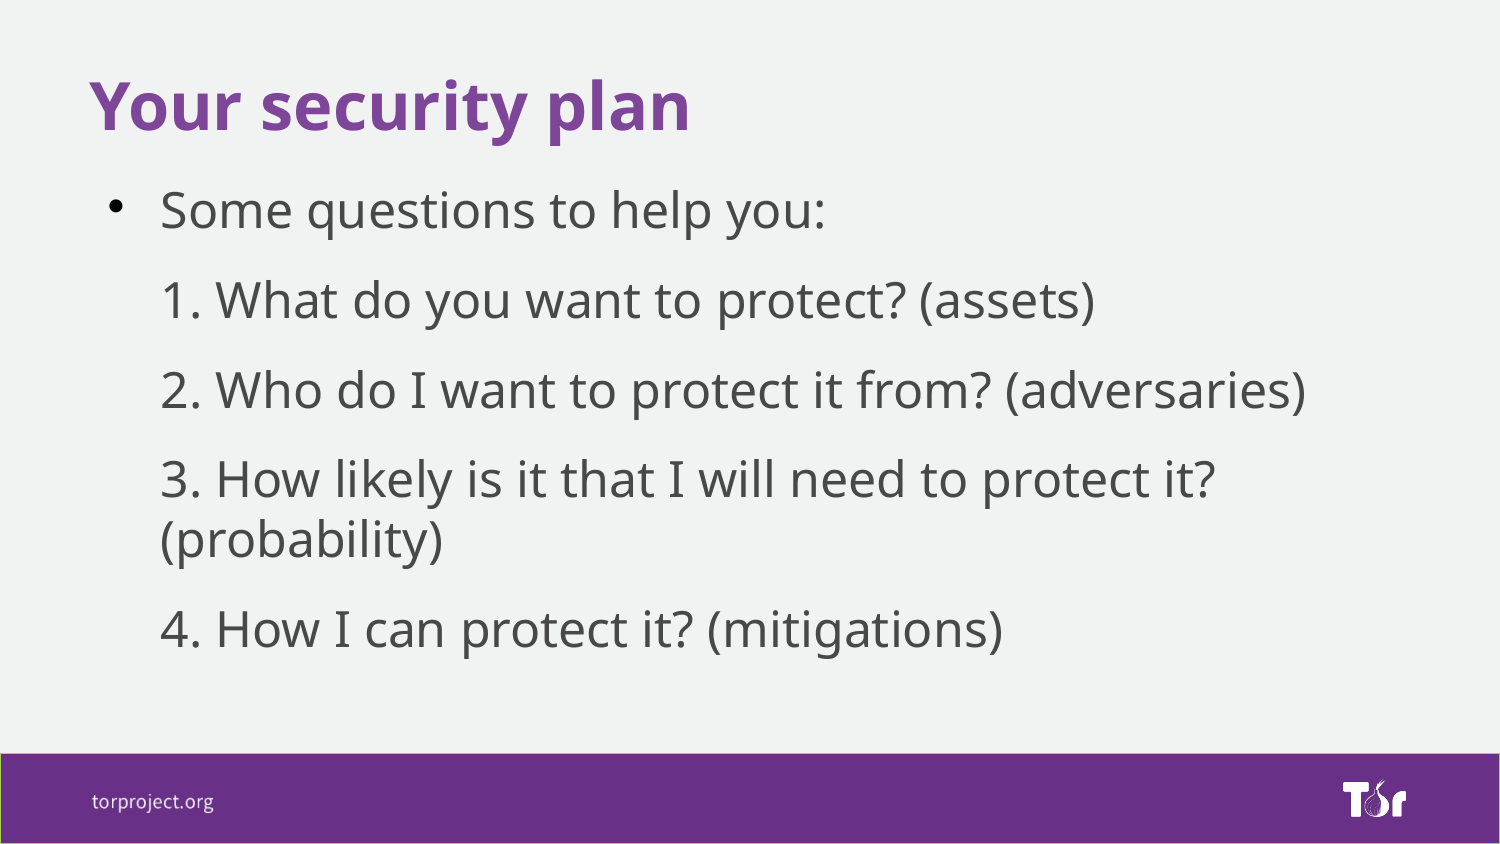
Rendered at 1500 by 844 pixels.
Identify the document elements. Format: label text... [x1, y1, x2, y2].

picture [1343, 778, 1406, 817]
text_box Some questions to help you: 1. What do you want to protect? (assets) 2. Who do I want to protect it from? (adversaries) 3. How likely is it that I will need to protect it? (probability) 4. How I can protect it? (mitigations) [74, 171, 1425, 729]
picture [75, 780, 604, 821]
text_box Your security plan [74, 33, 1425, 171]
